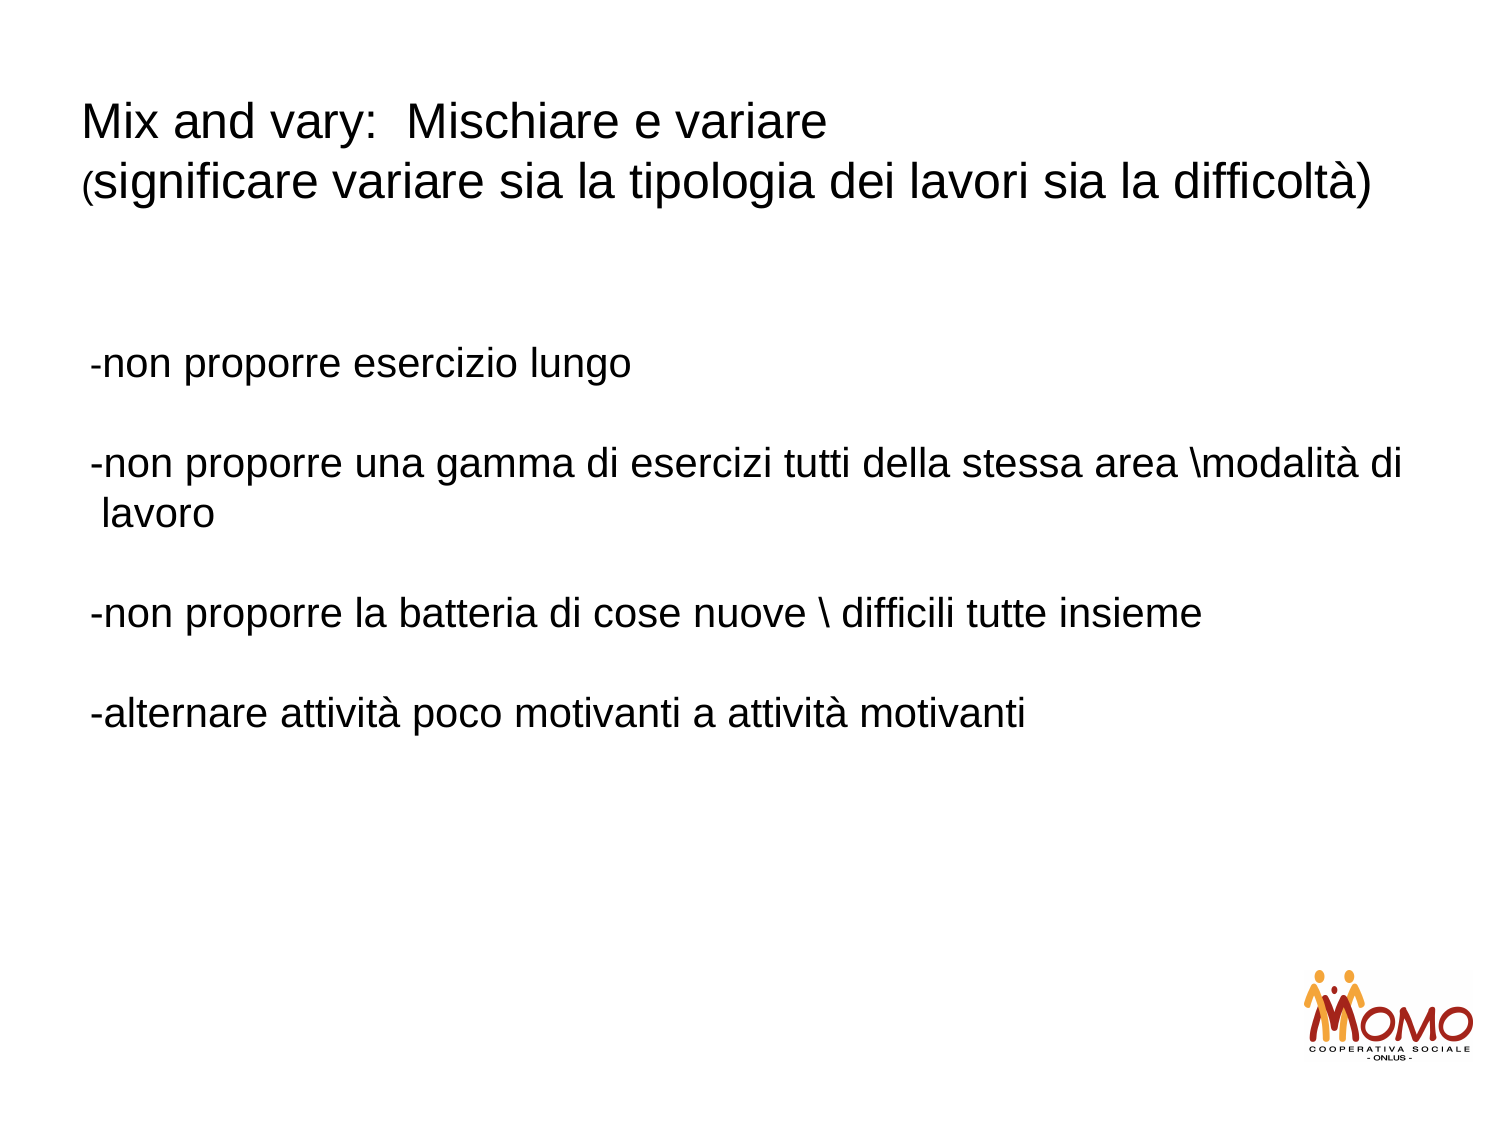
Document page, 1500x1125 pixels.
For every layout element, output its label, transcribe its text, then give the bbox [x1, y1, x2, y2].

text_box Mix and vary: Mischiare e variare (significare variare sia la tipologia dei lavori sia la difficoltà) [66, 80, 1389, 306]
picture [1304, 970, 1473, 1062]
text_box -non proporre esercizio lungo -non proporre una gamma di esercizi tutti della stessa area \modalità di lavoro -non proporre la batteria di cose nuove \ difficili tutte insieme -alternare attività poco motivanti a attività motivanti [75, 327, 1419, 744]
